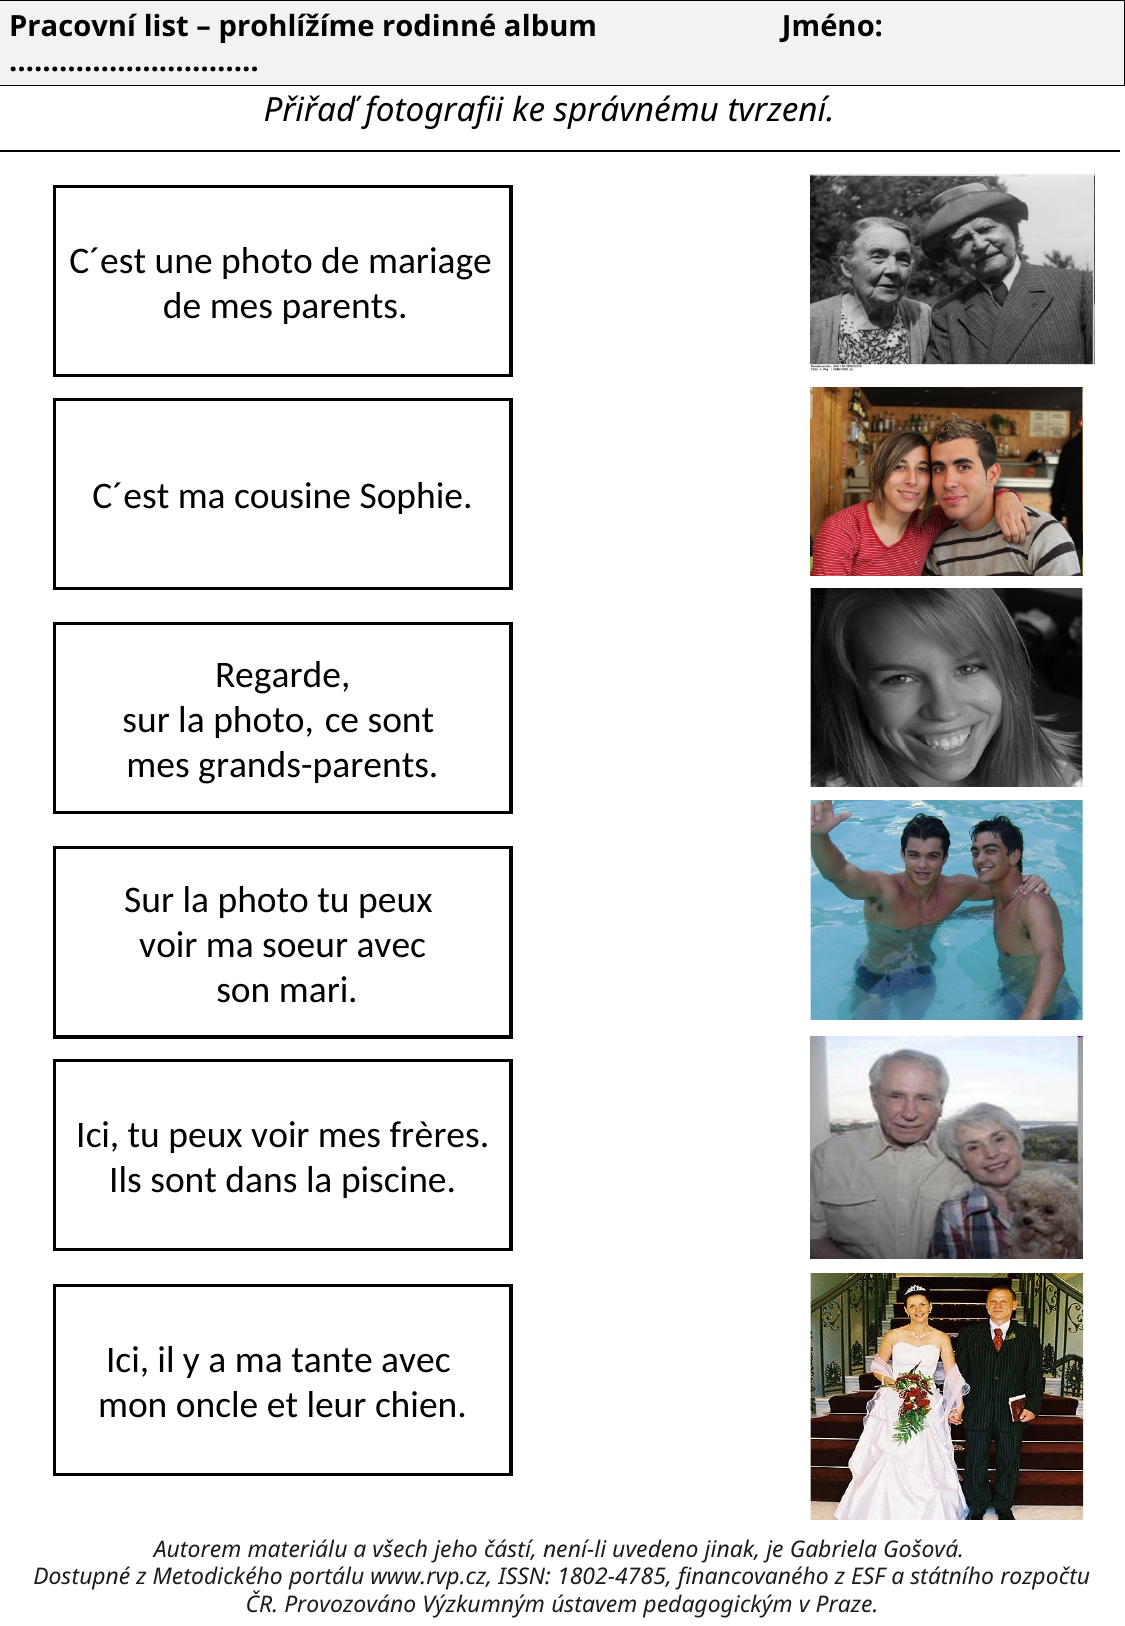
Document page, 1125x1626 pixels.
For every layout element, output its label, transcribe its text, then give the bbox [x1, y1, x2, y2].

picture [810, 588, 1083, 787]
text_box Ici, il y a ma tante avec mon oncle et leur chien. [54, 1285, 511, 1475]
picture [810, 1273, 1084, 1520]
text_box Autorem materiálu a všech jeho částí, není-li uvedeno jinak, je Gabriela Gošová. Dostupné z Metodického portálu www.rvp.cz, ISSN: 1802-4785, financovaného z ESF a státního rozpočtu ČR. Provozováno Výzkumným ústavem pedagogickým v Praze. [0, 1526, 1125, 1625]
text_box Ici, tu peux voir mes frères. Ils sont dans la piscine. [54, 1060, 511, 1250]
text_box Sur la photo tu peux voir ma soeur avec son mari. [54, 847, 511, 1038]
text_box Regarde, sur la photo, ce sont mes grands-parents. [54, 623, 511, 813]
picture [810, 387, 1083, 576]
text_box C´est ma cousine Sophie. [54, 399, 511, 589]
text_box Pracovní list – prohlížíme rodinné album Jméno: ………………………… [0, 0, 1125, 86]
picture [810, 800, 1083, 1020]
picture [810, 174, 1095, 371]
picture [810, 1036, 1083, 1259]
text_box Přiřaď fotografii ke správnému tvrzení. [248, 80, 851, 136]
text_box C´est une photo de mariage de mes parents. [54, 186, 511, 376]
